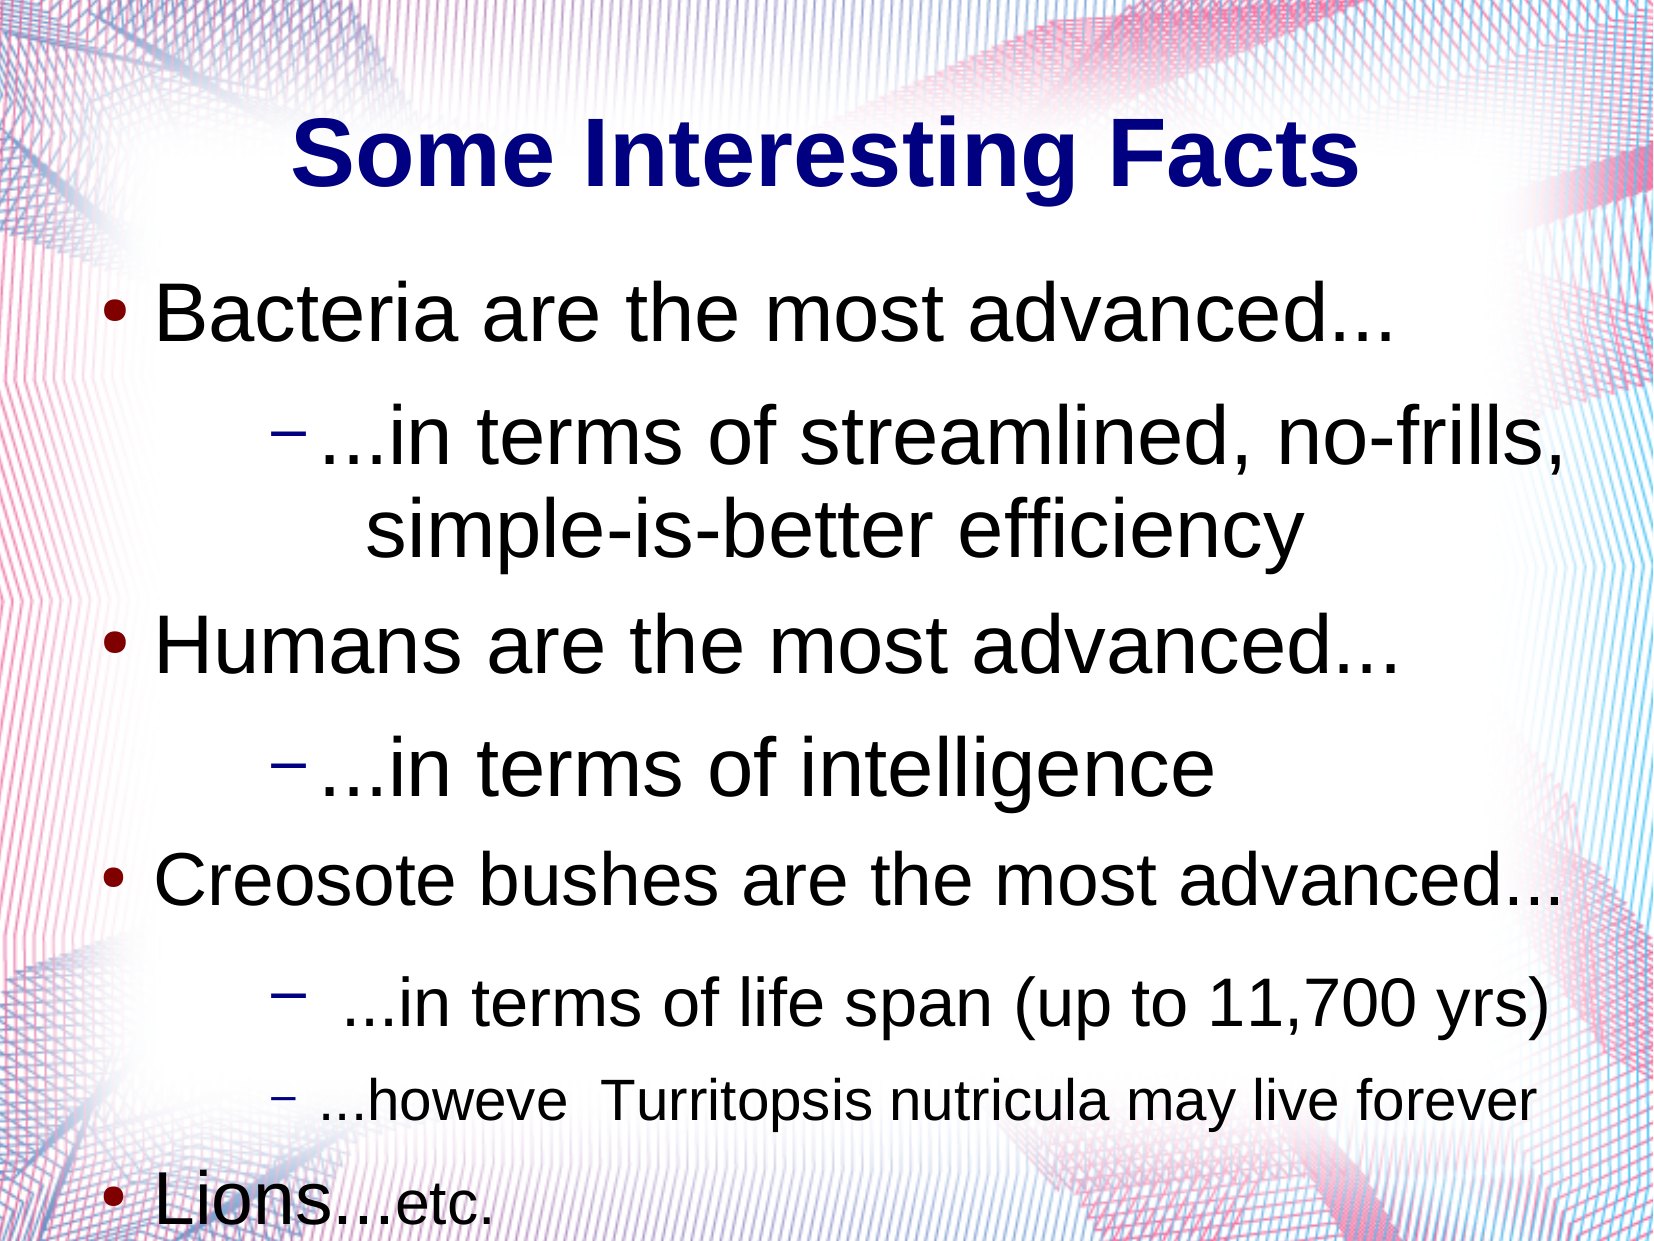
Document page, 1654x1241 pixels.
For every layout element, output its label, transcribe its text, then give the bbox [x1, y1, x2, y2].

title Some Interesting Facts [82, 49, 1571, 257]
picture [0, 0, 1654, 1241]
list Bacteria are the most advanced... ...in terms of streamlined, no-frills, simple-is-better efficiency Humans are the most advanced... ...in terms of intelligence Creosote bushes are the most advanced... ...in terms of life span (up to 11,700 yrs) ...howeve Turritopsis nutricula may live forever Lions...etc. [82, 266, 1571, 1241]
